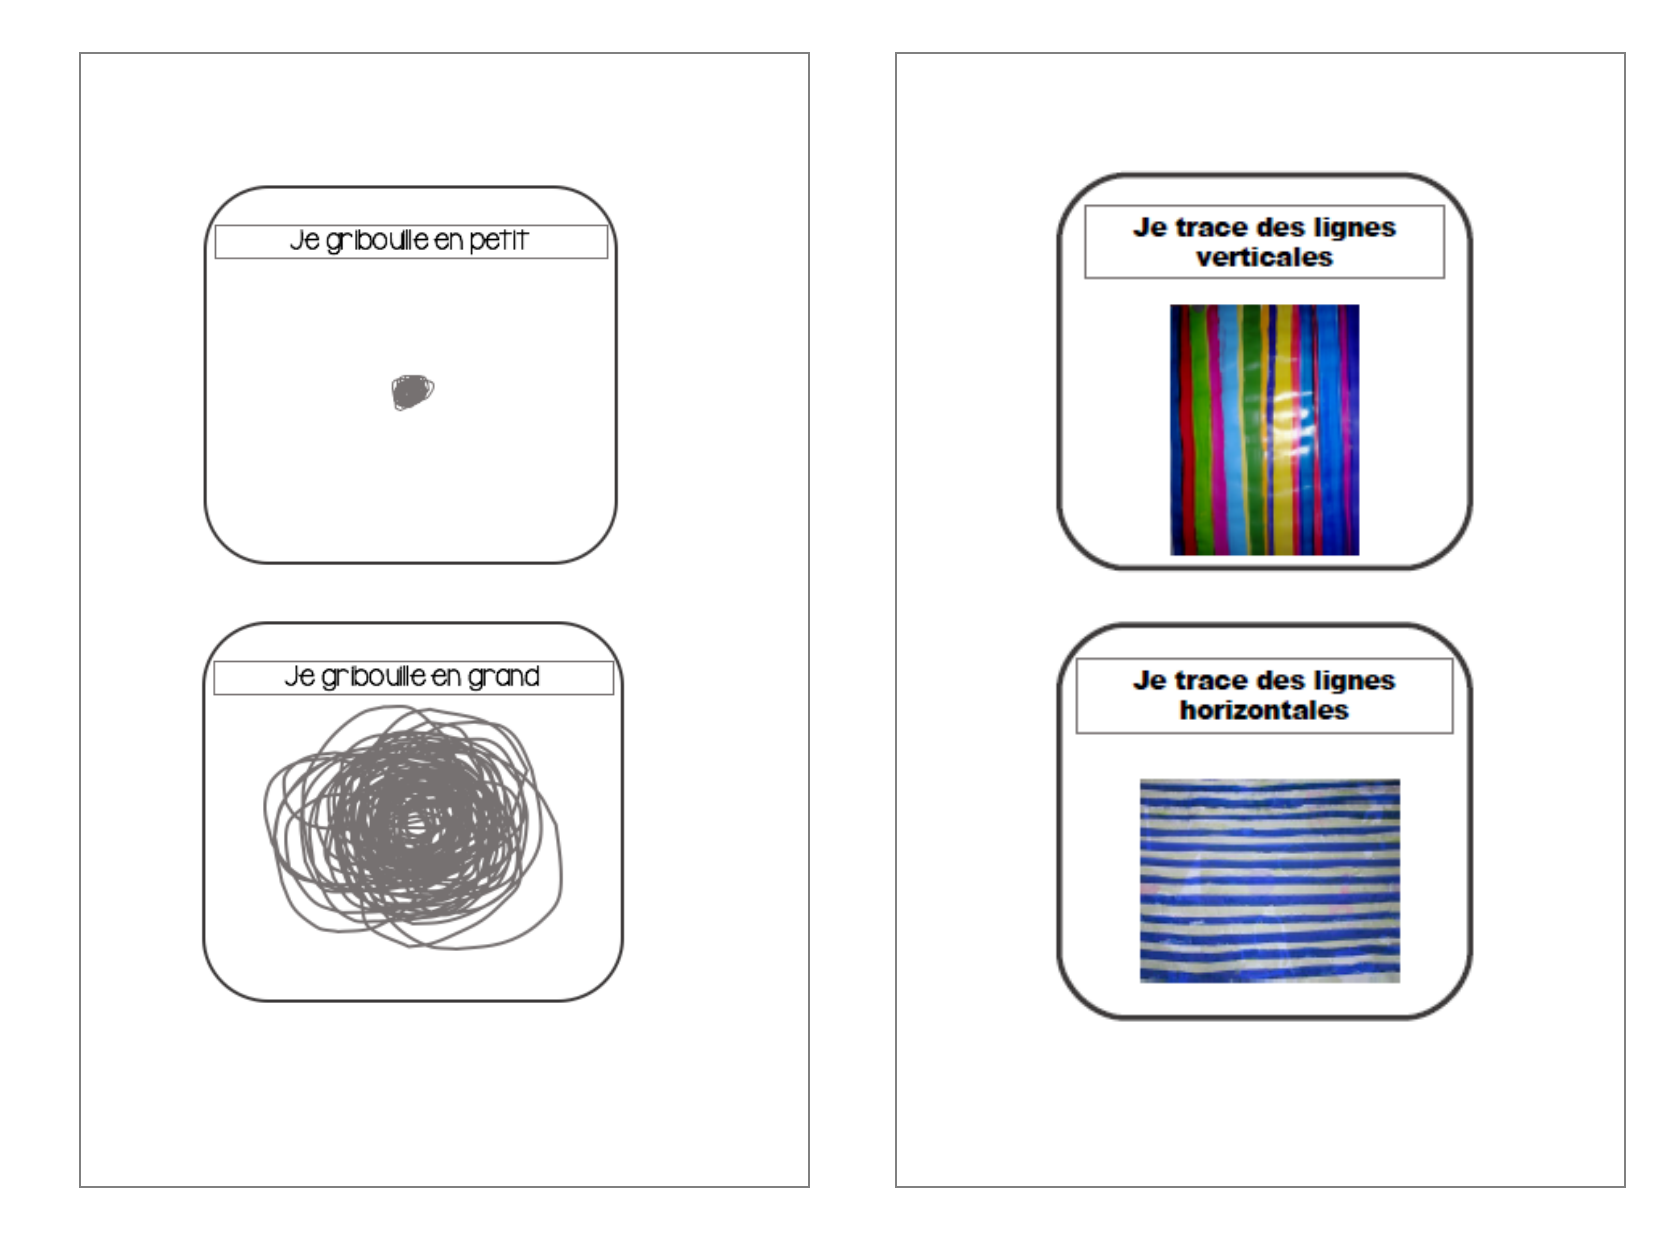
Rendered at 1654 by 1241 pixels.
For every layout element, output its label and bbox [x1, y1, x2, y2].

picture [1014, 152, 1506, 1056]
picture [196, 620, 634, 1014]
text_box [80, 53, 809, 1187]
picture [196, 181, 634, 576]
text_box [896, 53, 1625, 1187]
